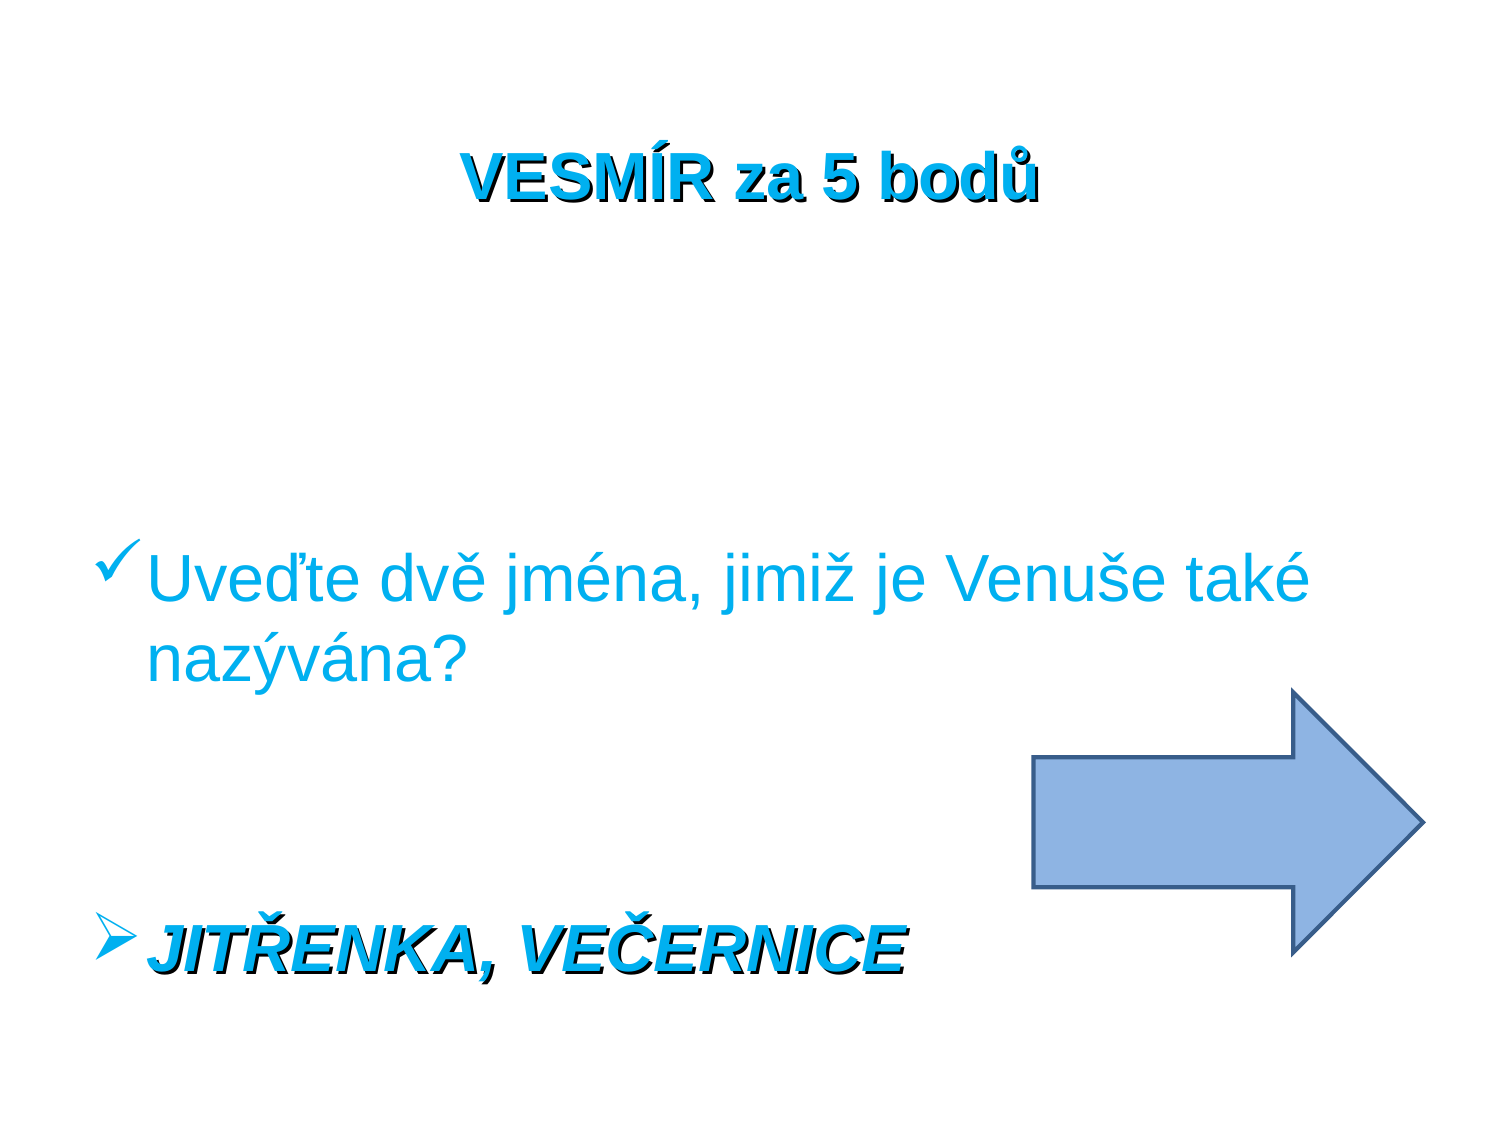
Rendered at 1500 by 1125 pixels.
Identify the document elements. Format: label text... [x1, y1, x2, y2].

list Uveďte dvě jména, jimiž je Venuše také nazývána? JITŘENKA, VEČERNICE [75, 527, 1426, 1079]
text_box [1033, 692, 1424, 953]
title VESMÍR za 5 bodů [75, 113, 1426, 233]
